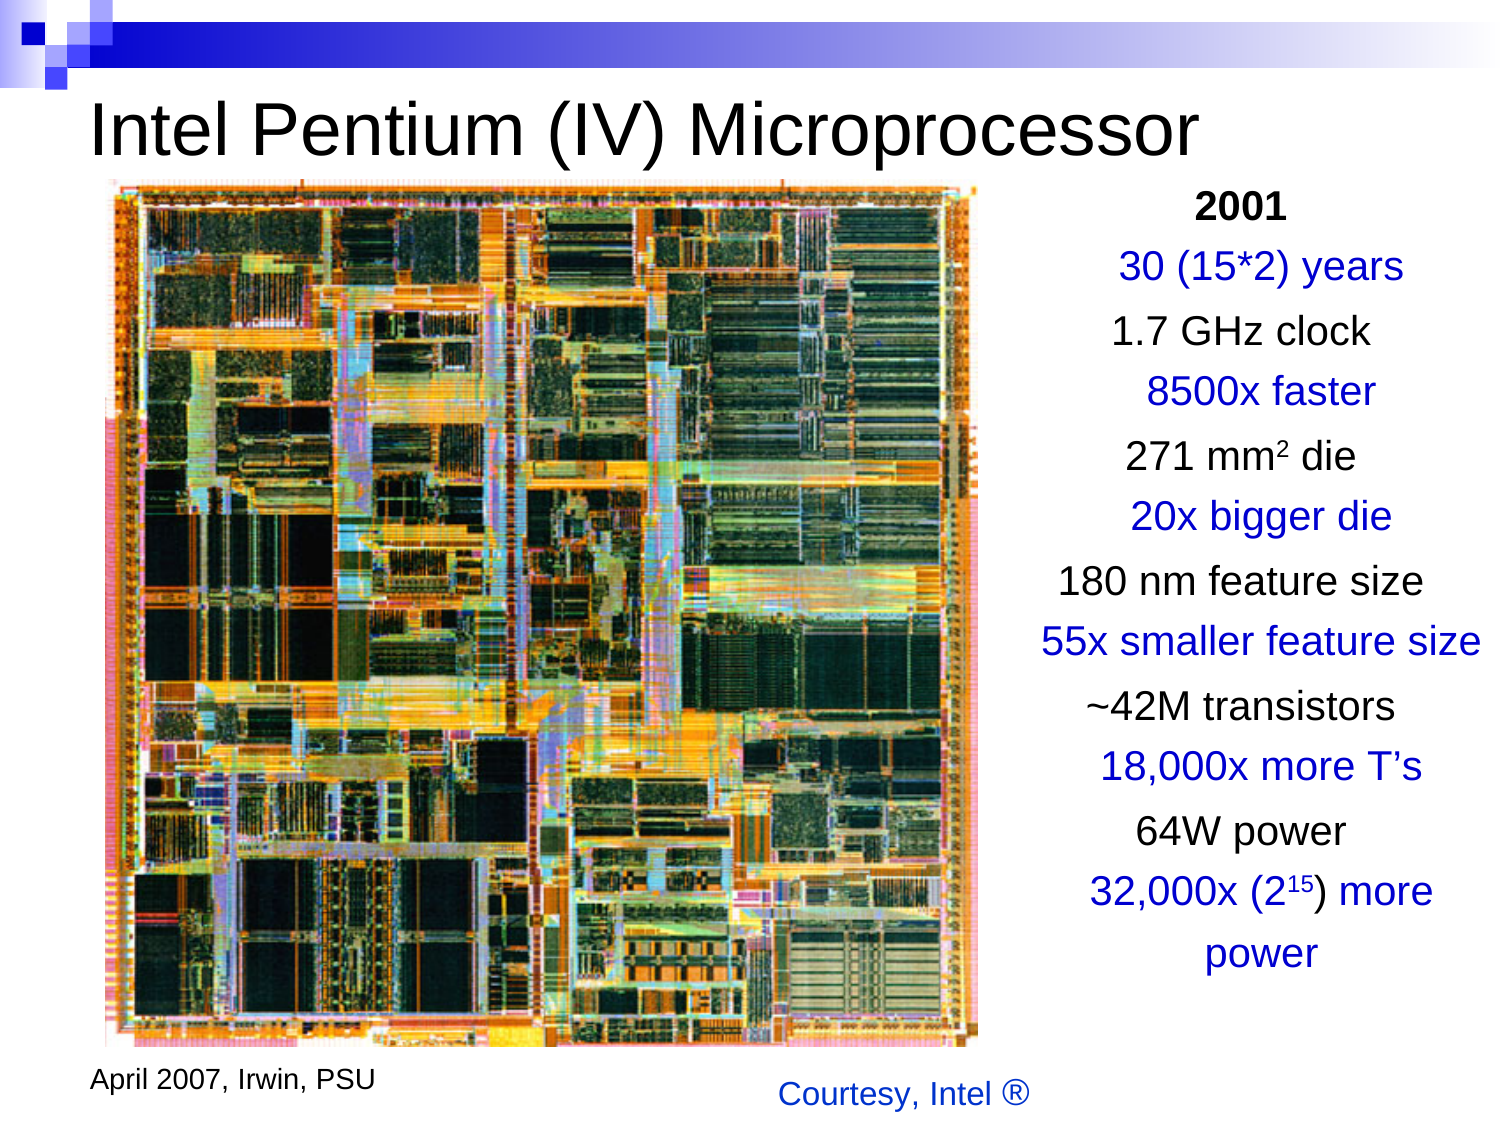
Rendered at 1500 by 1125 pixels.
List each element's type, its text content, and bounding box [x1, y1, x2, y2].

title Intel Pentium (IV) Microprocessor [73, 72, 1411, 142]
text_box Courtesy, Intel ® [763, 1060, 1045, 1121]
text_box April 2007, Irwin, PSU [74, 1024, 426, 1103]
picture [105, 179, 978, 1047]
text_box 2001 1.7 GHz clock 271 mm2 die 180 nm feature size ~42M transistors 64W power [1042, 158, 1440, 218]
text_box 30 (15*2) years 8500x faster 20x bigger die 55x smaller feature size 18,000x more T’s 32,000x (215) more power [1023, 218, 1500, 984]
